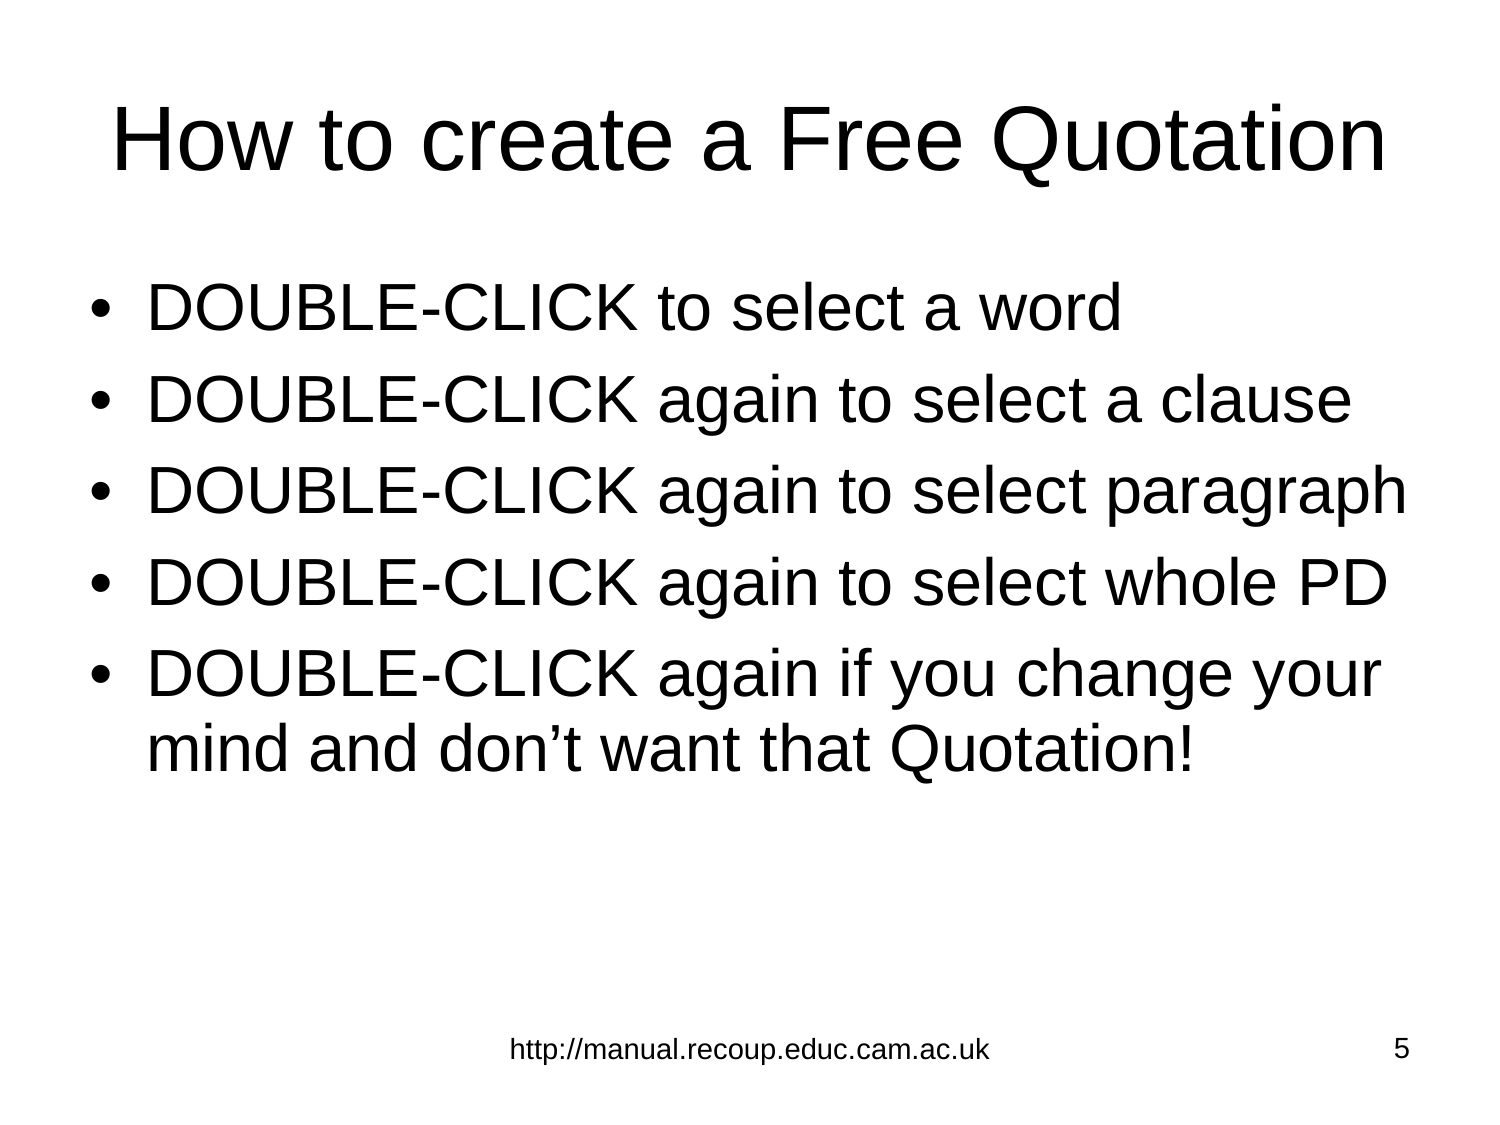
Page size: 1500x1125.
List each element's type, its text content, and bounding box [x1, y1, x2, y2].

list DOUBLE-CLICK to select a word DOUBLE-CLICK again to select a clause DOUBLE-CLICK again to select paragraph DOUBLE-CLICK again to select whole PD DOUBLE-CLICK again if you change your mind and don’t want that Quotation! [75, 262, 1426, 1006]
title How to create a Free Quotation [75, 45, 1426, 233]
